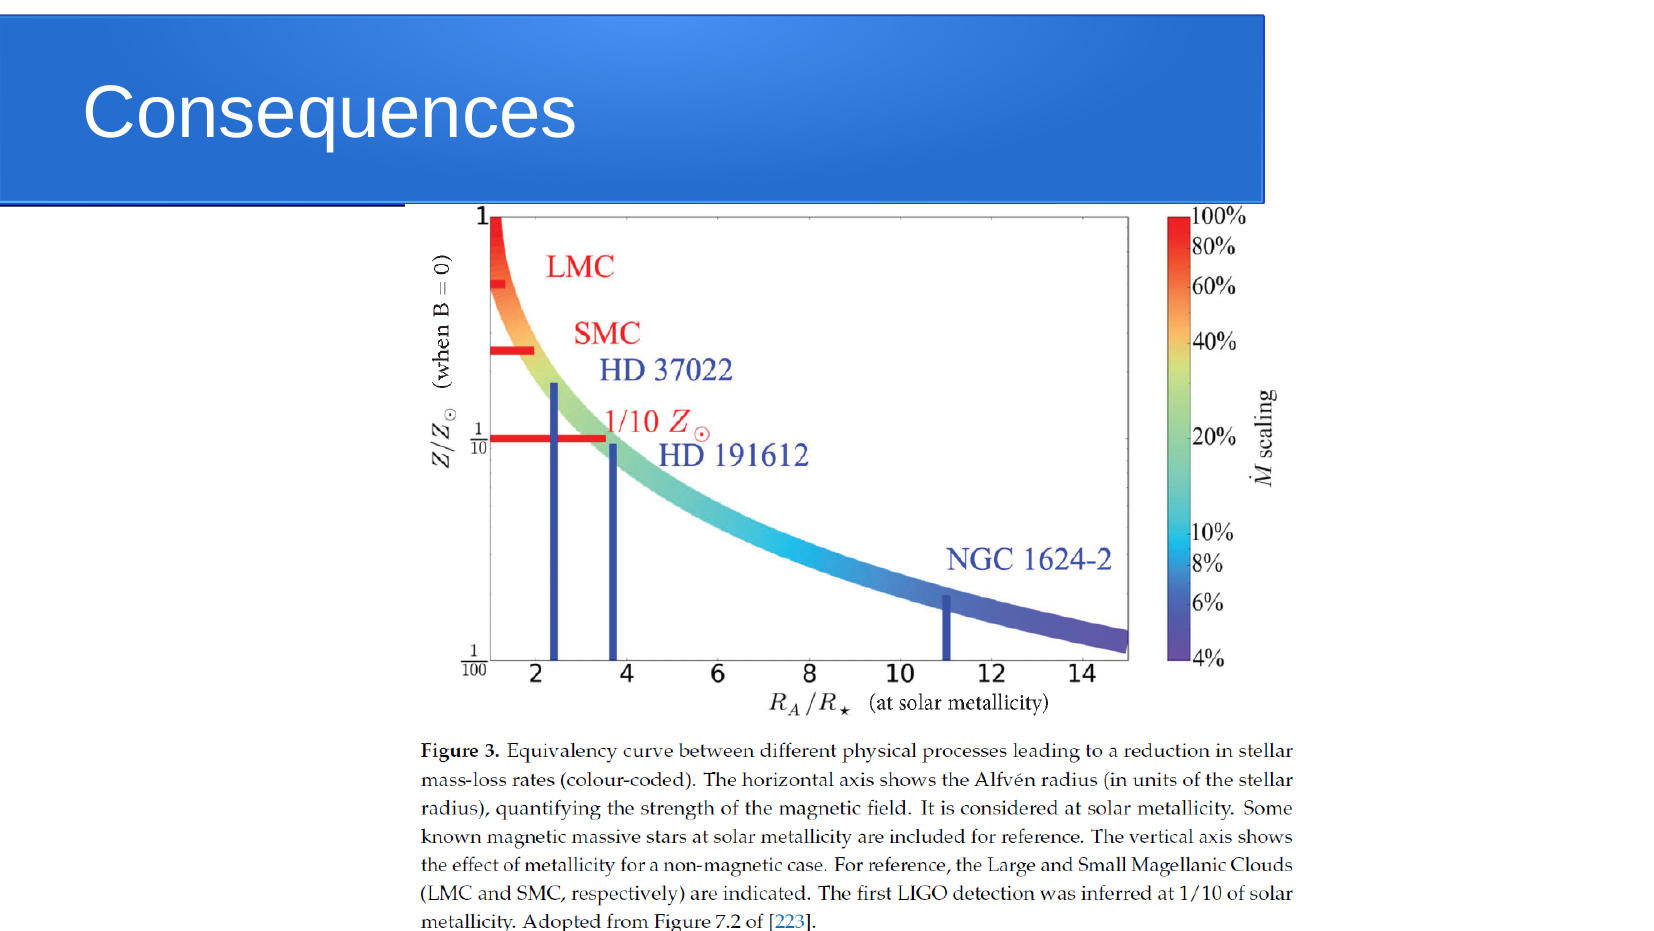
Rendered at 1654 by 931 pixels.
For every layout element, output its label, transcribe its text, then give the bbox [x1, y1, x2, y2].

picture [405, 204, 1306, 931]
title Consequences [82, 35, 1235, 189]
